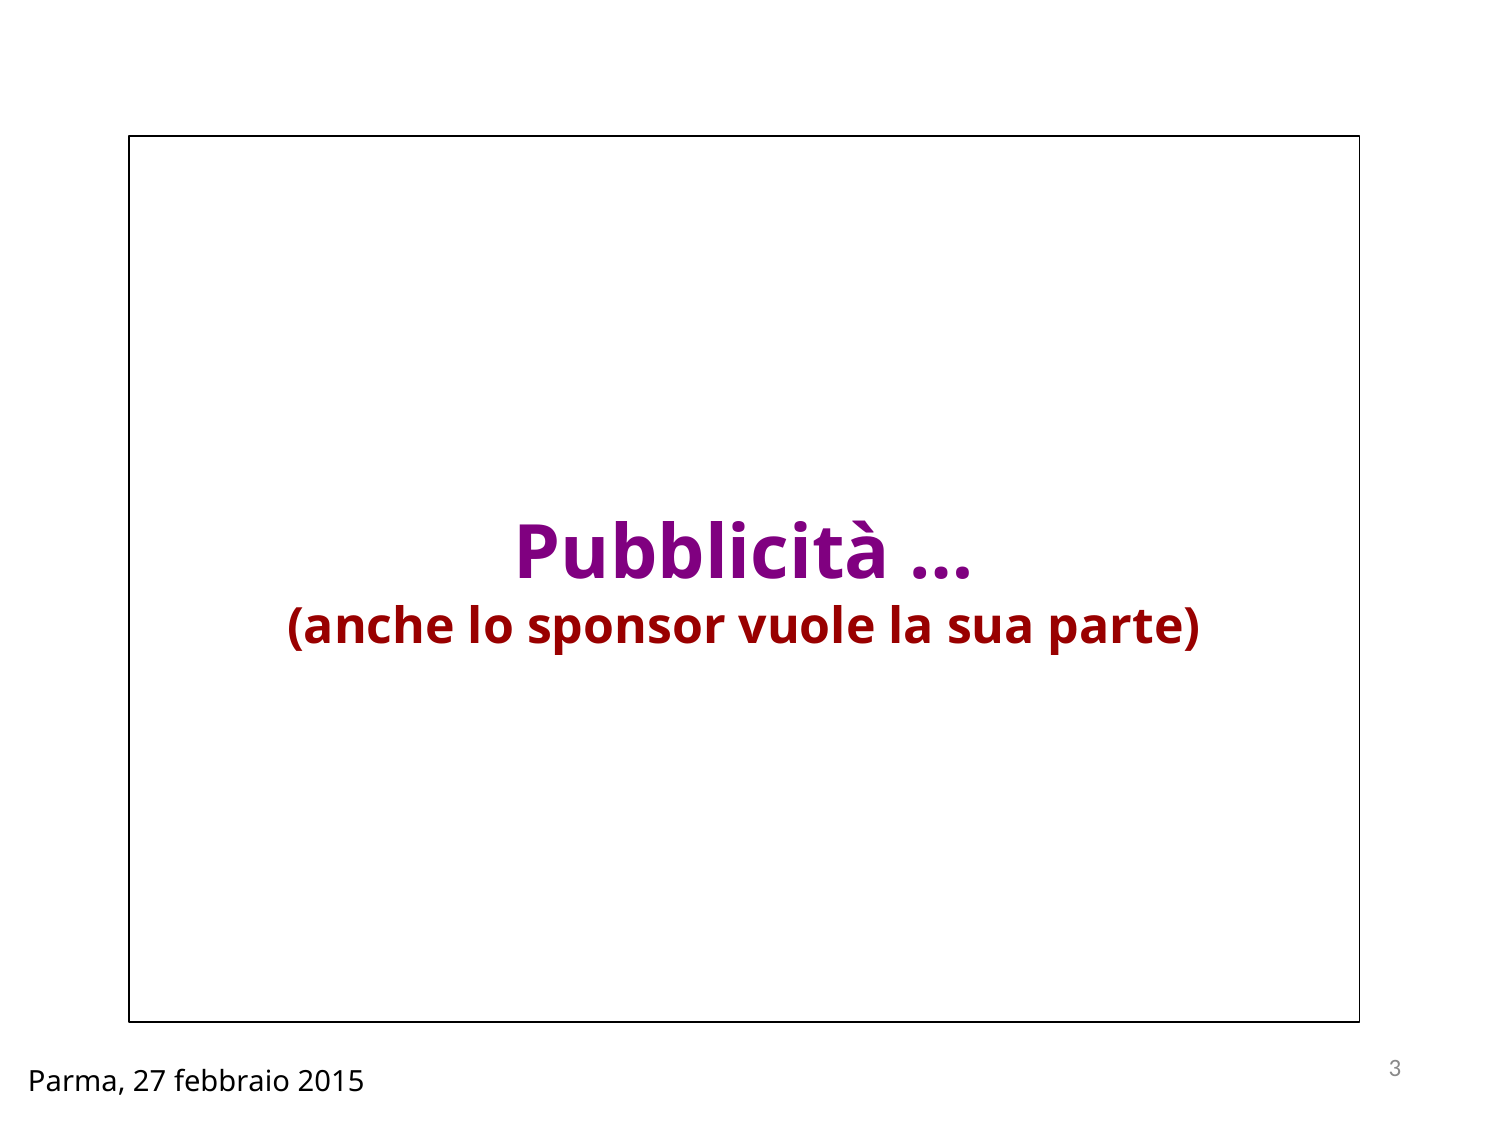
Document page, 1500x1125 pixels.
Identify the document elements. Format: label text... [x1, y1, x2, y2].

text_box Pubblicità … (anche lo sponsor vuole la sua parte) [128, 135, 1360, 1022]
text_box <number> [1074, 1042, 1417, 1095]
